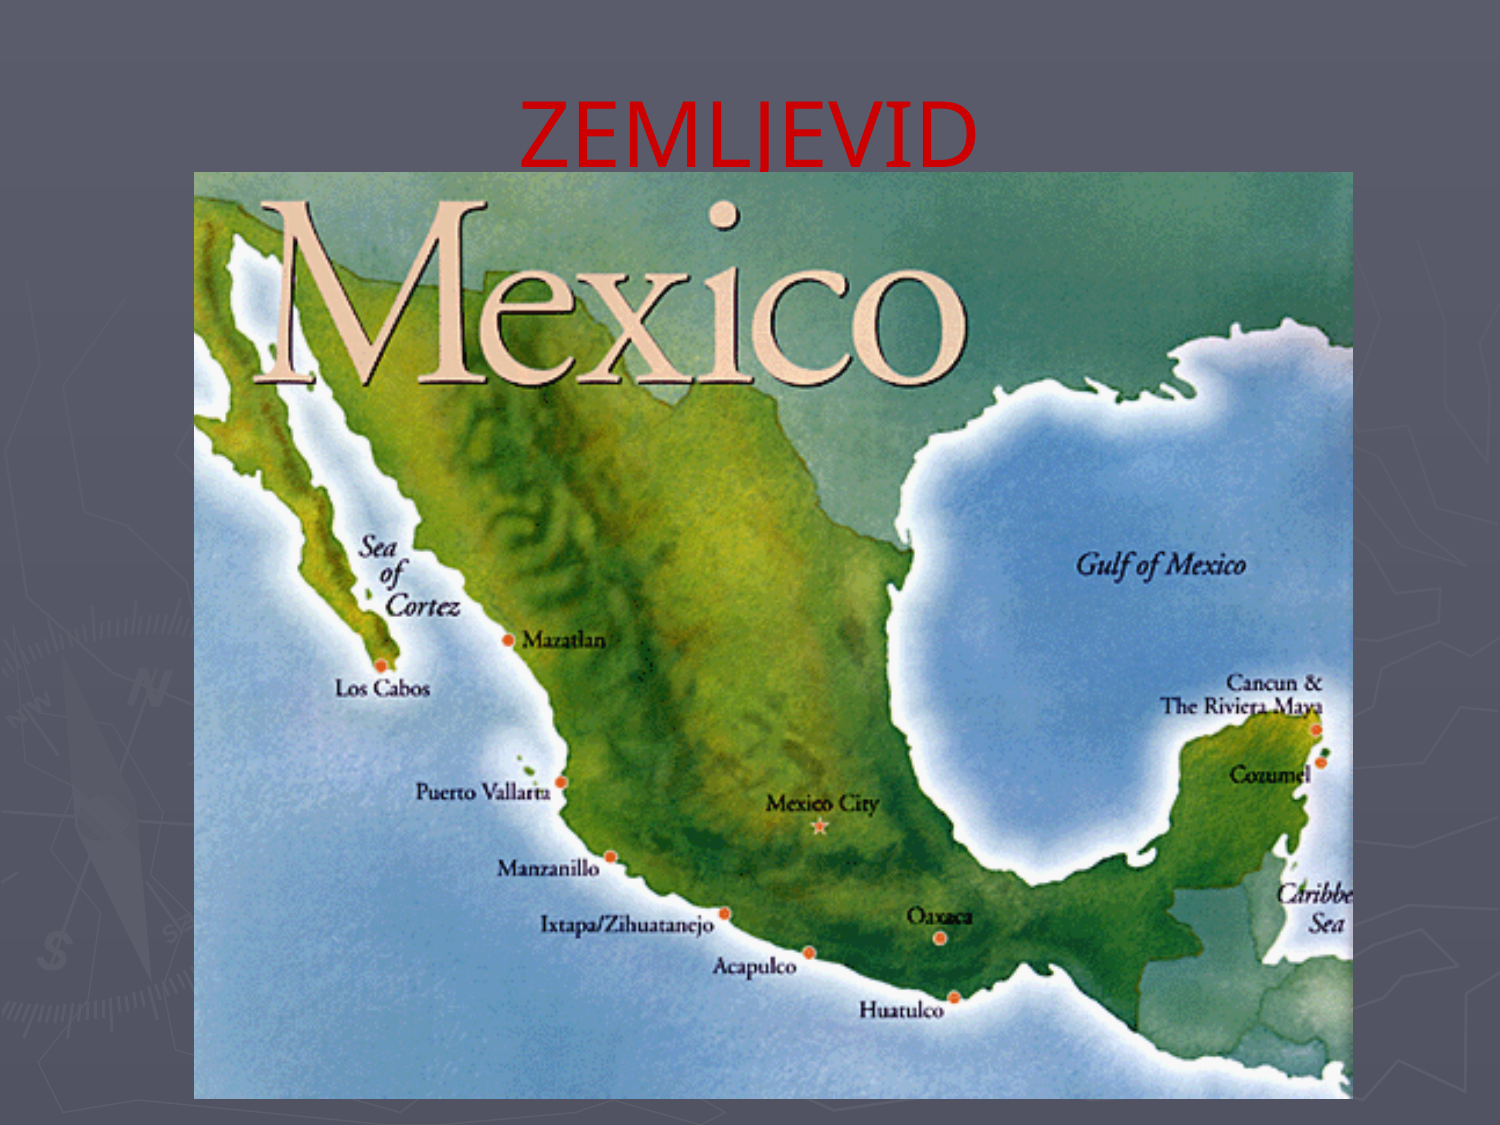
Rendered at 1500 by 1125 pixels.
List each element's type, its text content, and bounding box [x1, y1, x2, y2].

picture [194, 172, 1353, 1099]
title ZEMLJEVID [49, 37, 1451, 225]
